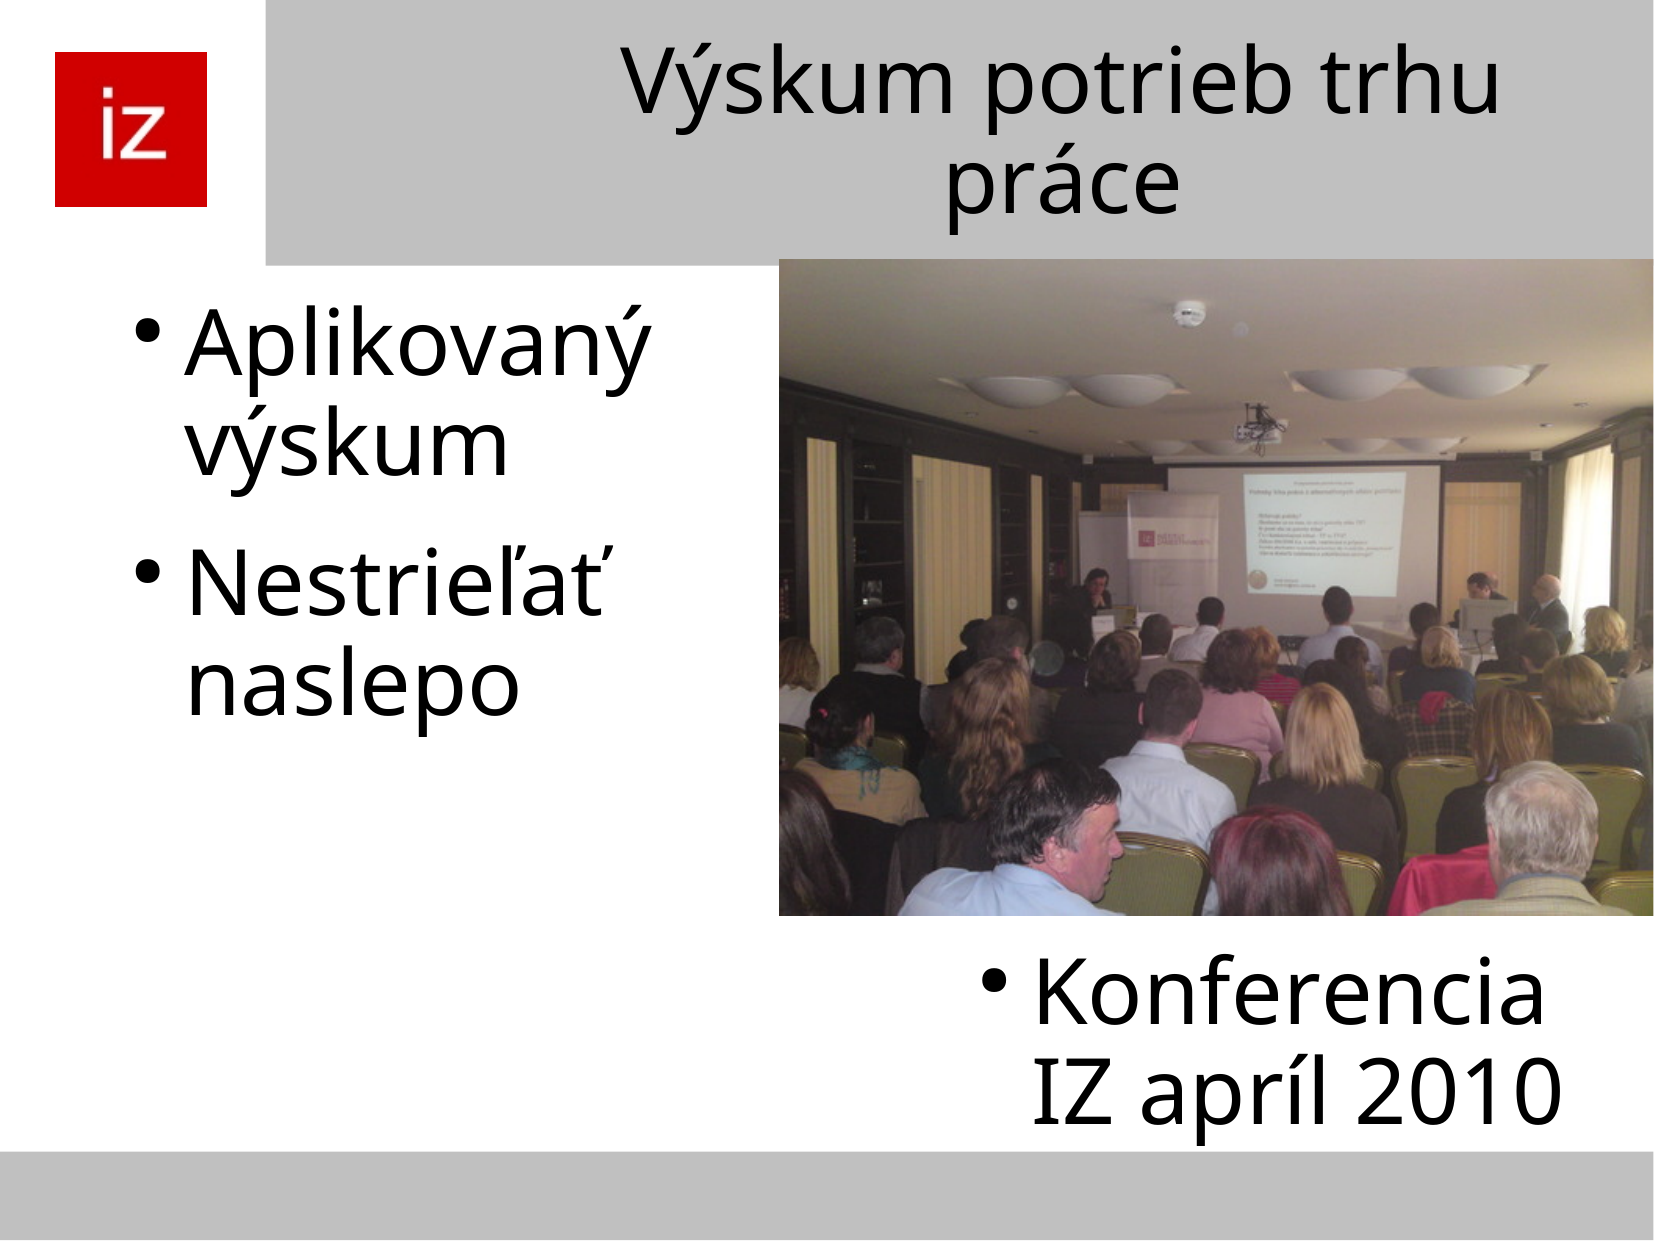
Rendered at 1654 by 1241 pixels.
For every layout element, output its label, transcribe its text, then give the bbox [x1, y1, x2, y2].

picture [55, 52, 207, 207]
title Výskum potrieb trhu práce [561, 29, 1565, 237]
list Konferencia IZ apríl 2010 [905, 944, 1595, 1211]
picture [779, 259, 1654, 916]
list Aplikovaný výskum Nestrieľať naslepo [59, 295, 748, 1077]
